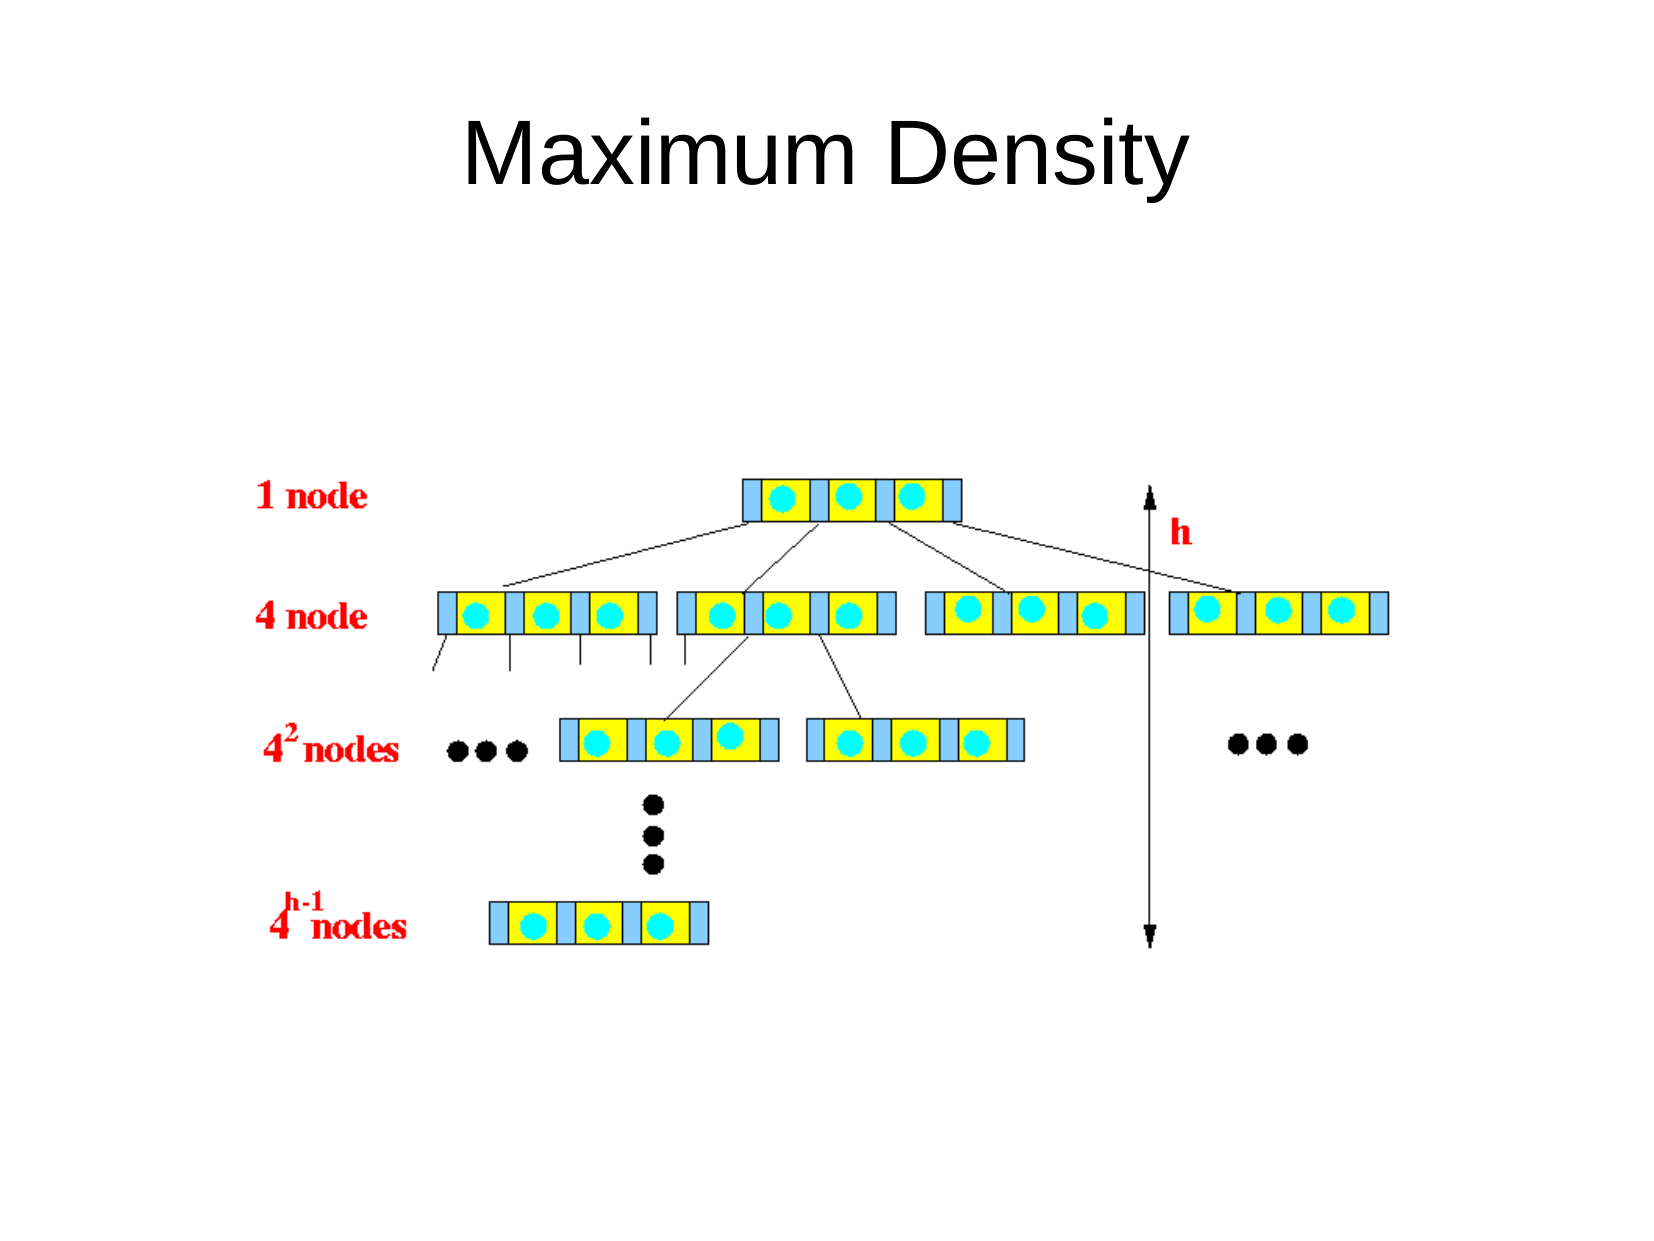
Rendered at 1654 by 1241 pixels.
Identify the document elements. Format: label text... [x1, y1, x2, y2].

title Maximum Density [82, 56, 1571, 250]
picture [225, 446, 1416, 976]
